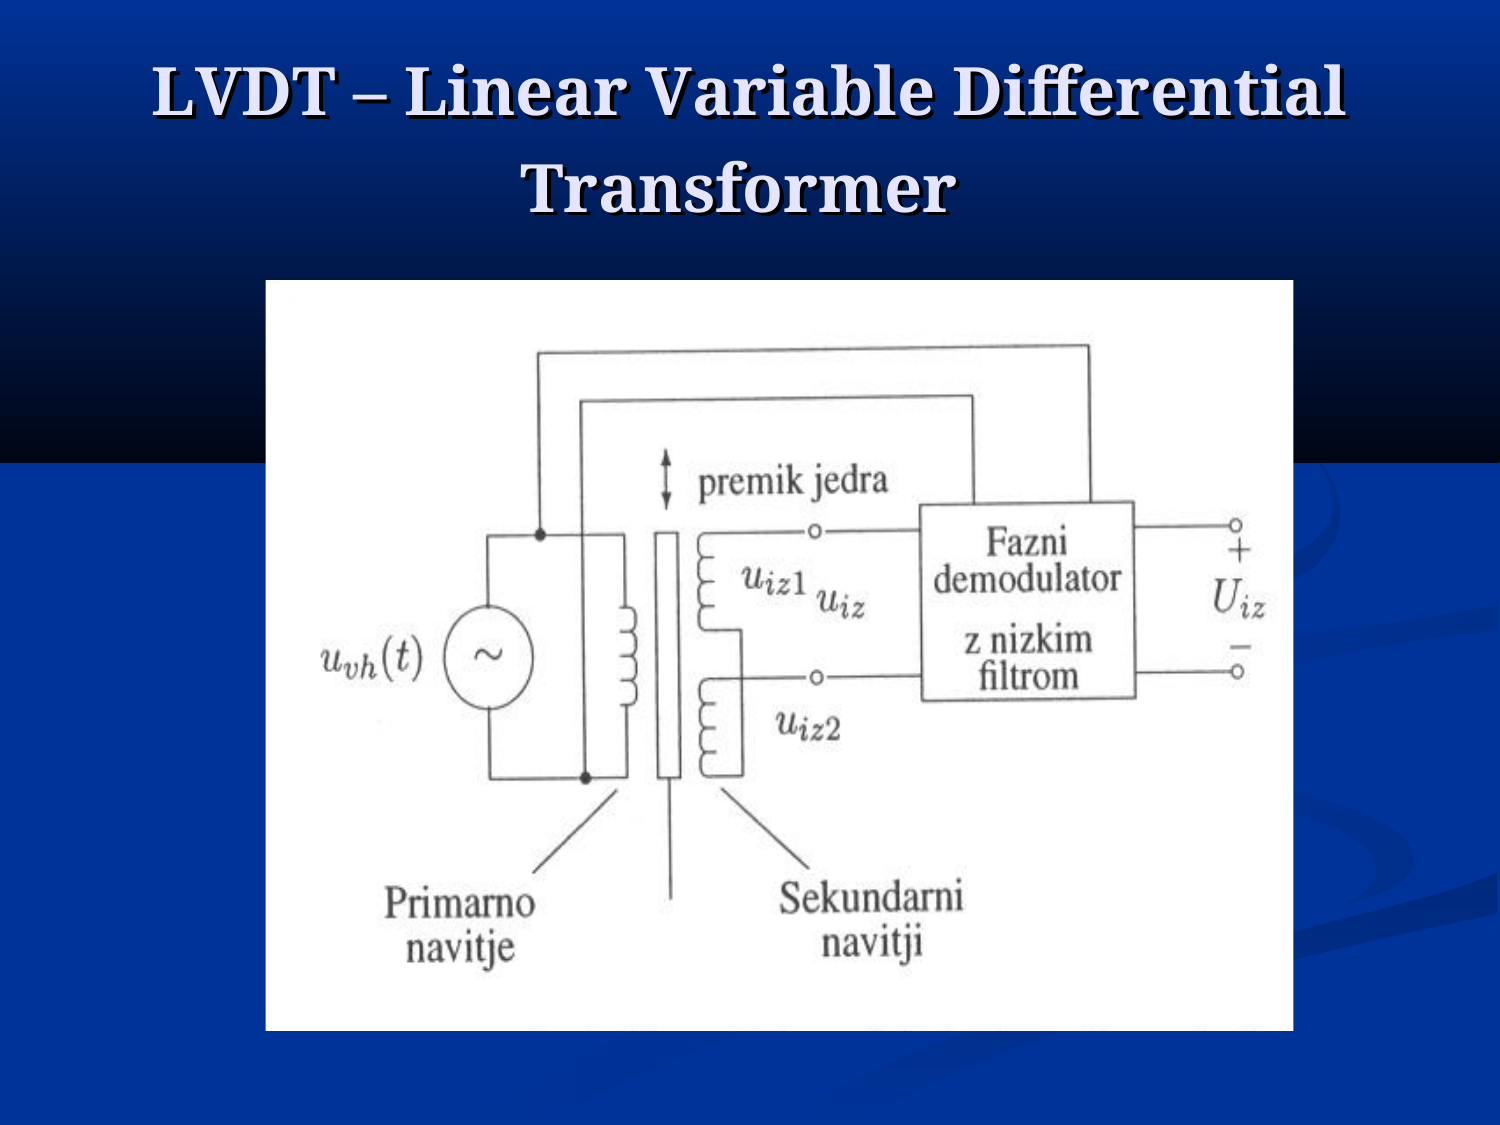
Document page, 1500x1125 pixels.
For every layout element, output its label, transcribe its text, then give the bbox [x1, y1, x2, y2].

picture [265, 280, 1294, 1031]
title LVDT – Linear Variable Differential Transformer [75, 41, 1426, 237]
